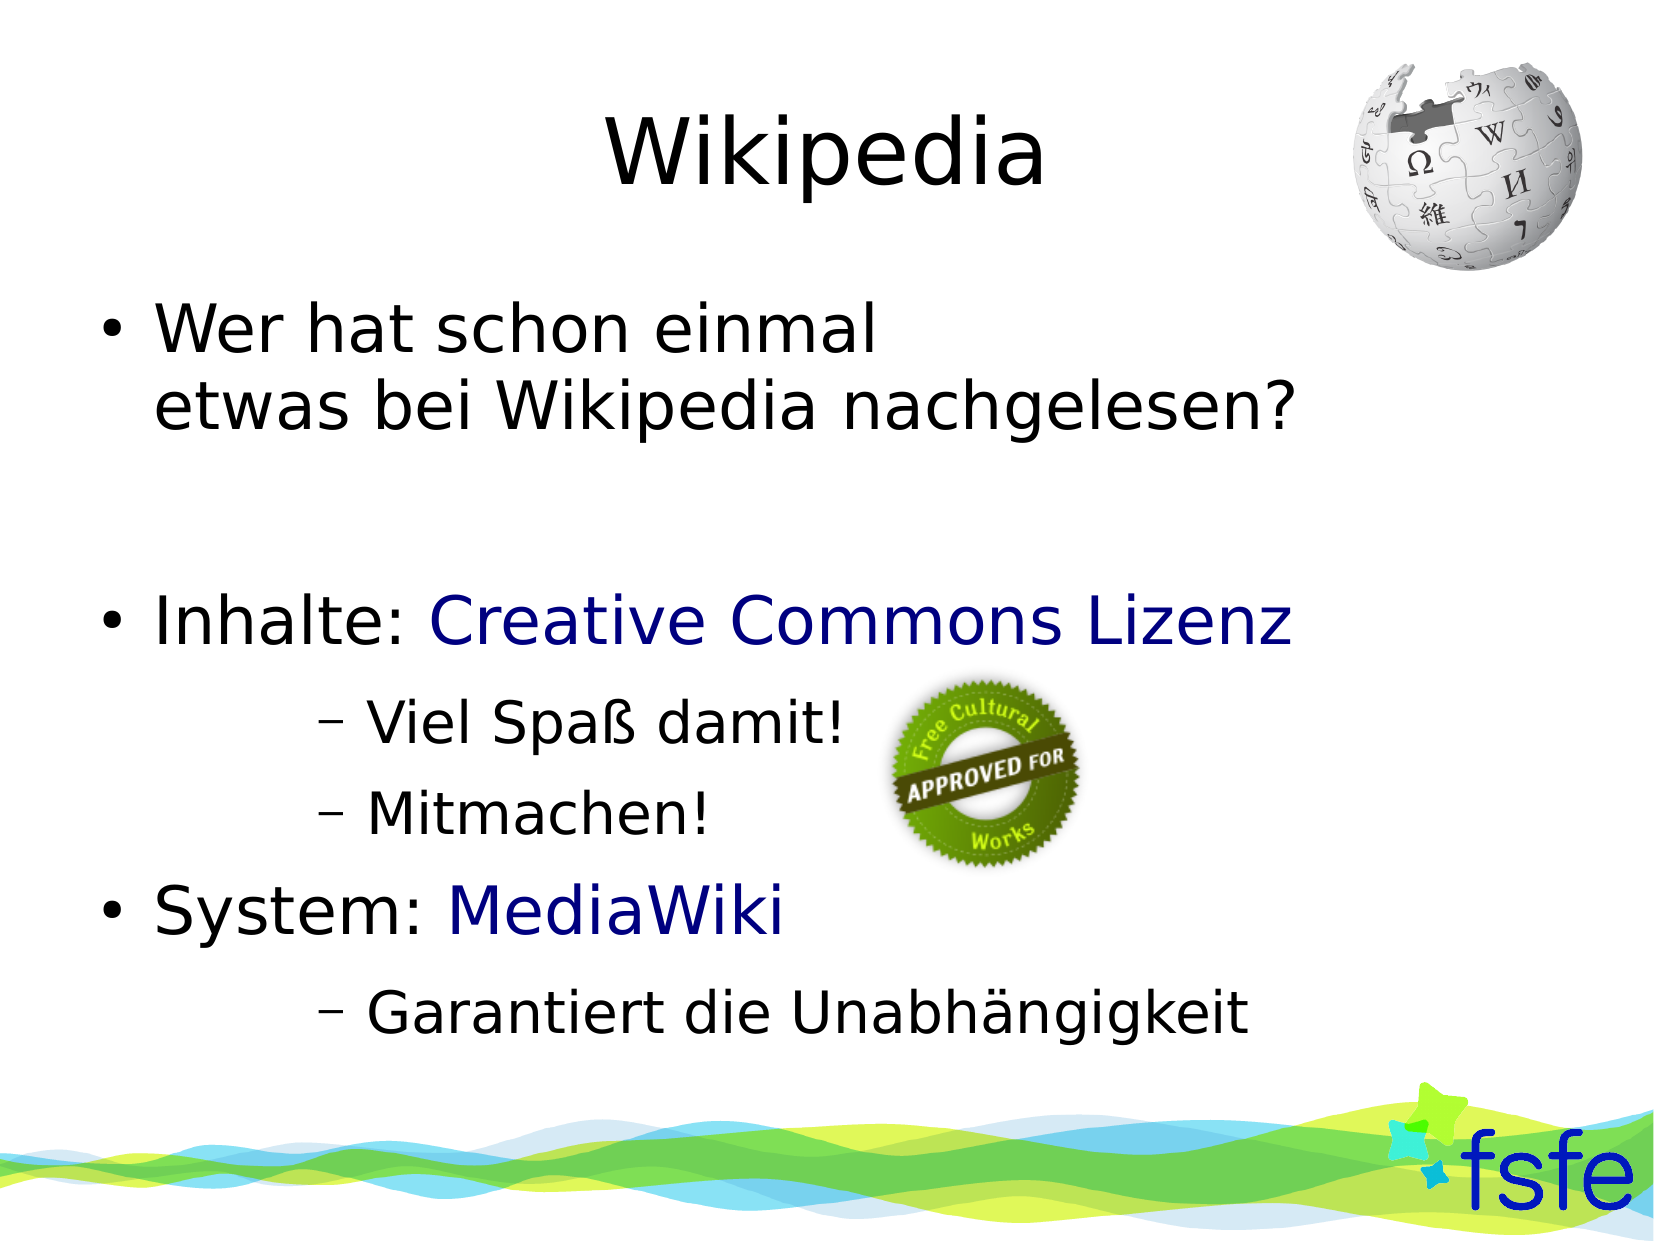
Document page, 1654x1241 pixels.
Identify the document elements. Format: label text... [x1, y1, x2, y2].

list Wer hat schon einmal etwas bei Wikipedia nachgelesen? Inhalte: Creative Commons Lizenz Viel Spaß damit! Mitmachen! System: MediaWiki Garantiert die Unabhängigkeit [82, 290, 1571, 1048]
title Wikipedia [82, 49, 1571, 257]
picture [873, 661, 1099, 887]
picture [0, 1081, 1654, 1241]
picture [1352, 61, 1583, 272]
